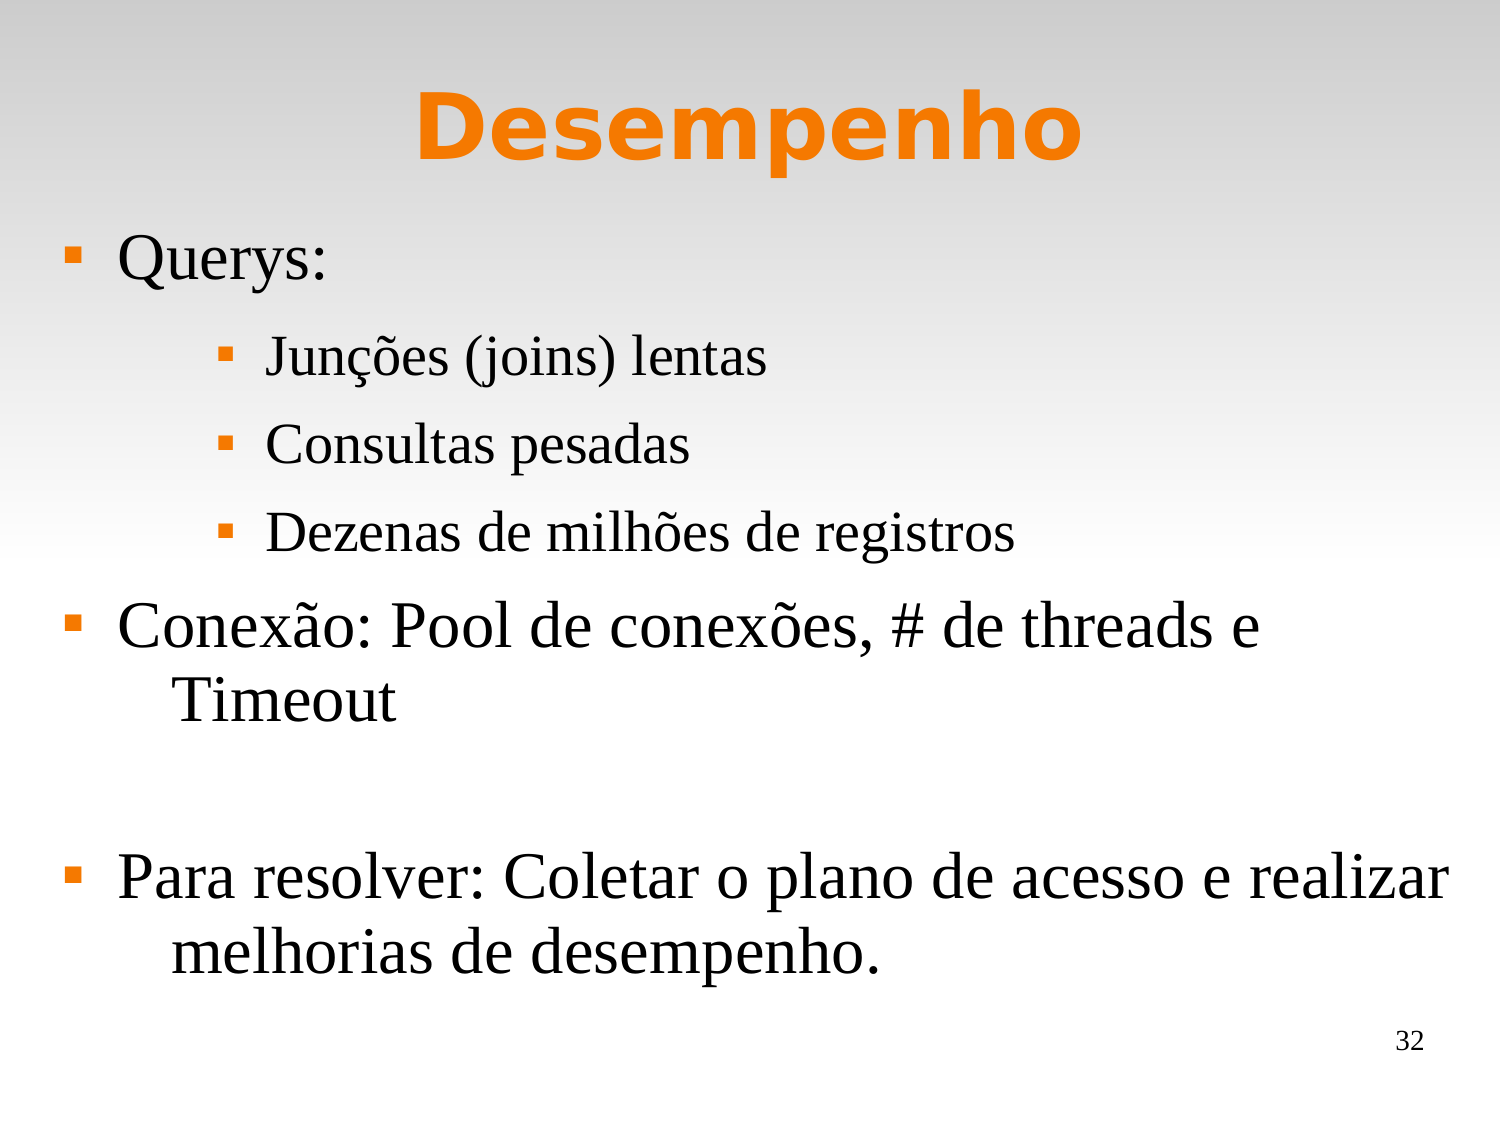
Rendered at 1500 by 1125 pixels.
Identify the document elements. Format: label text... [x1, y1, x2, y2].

title Desempenho [29, 30, 1469, 219]
list Querys: Junções (joins) lentas Consultas pesadas Dezenas de milhões de registros Conexão: Pool de conexões, # de threads e Timeout Para resolver: Coletar o plano de acesso e realizar melhorias de desempenho. [29, 219, 1469, 1125]
